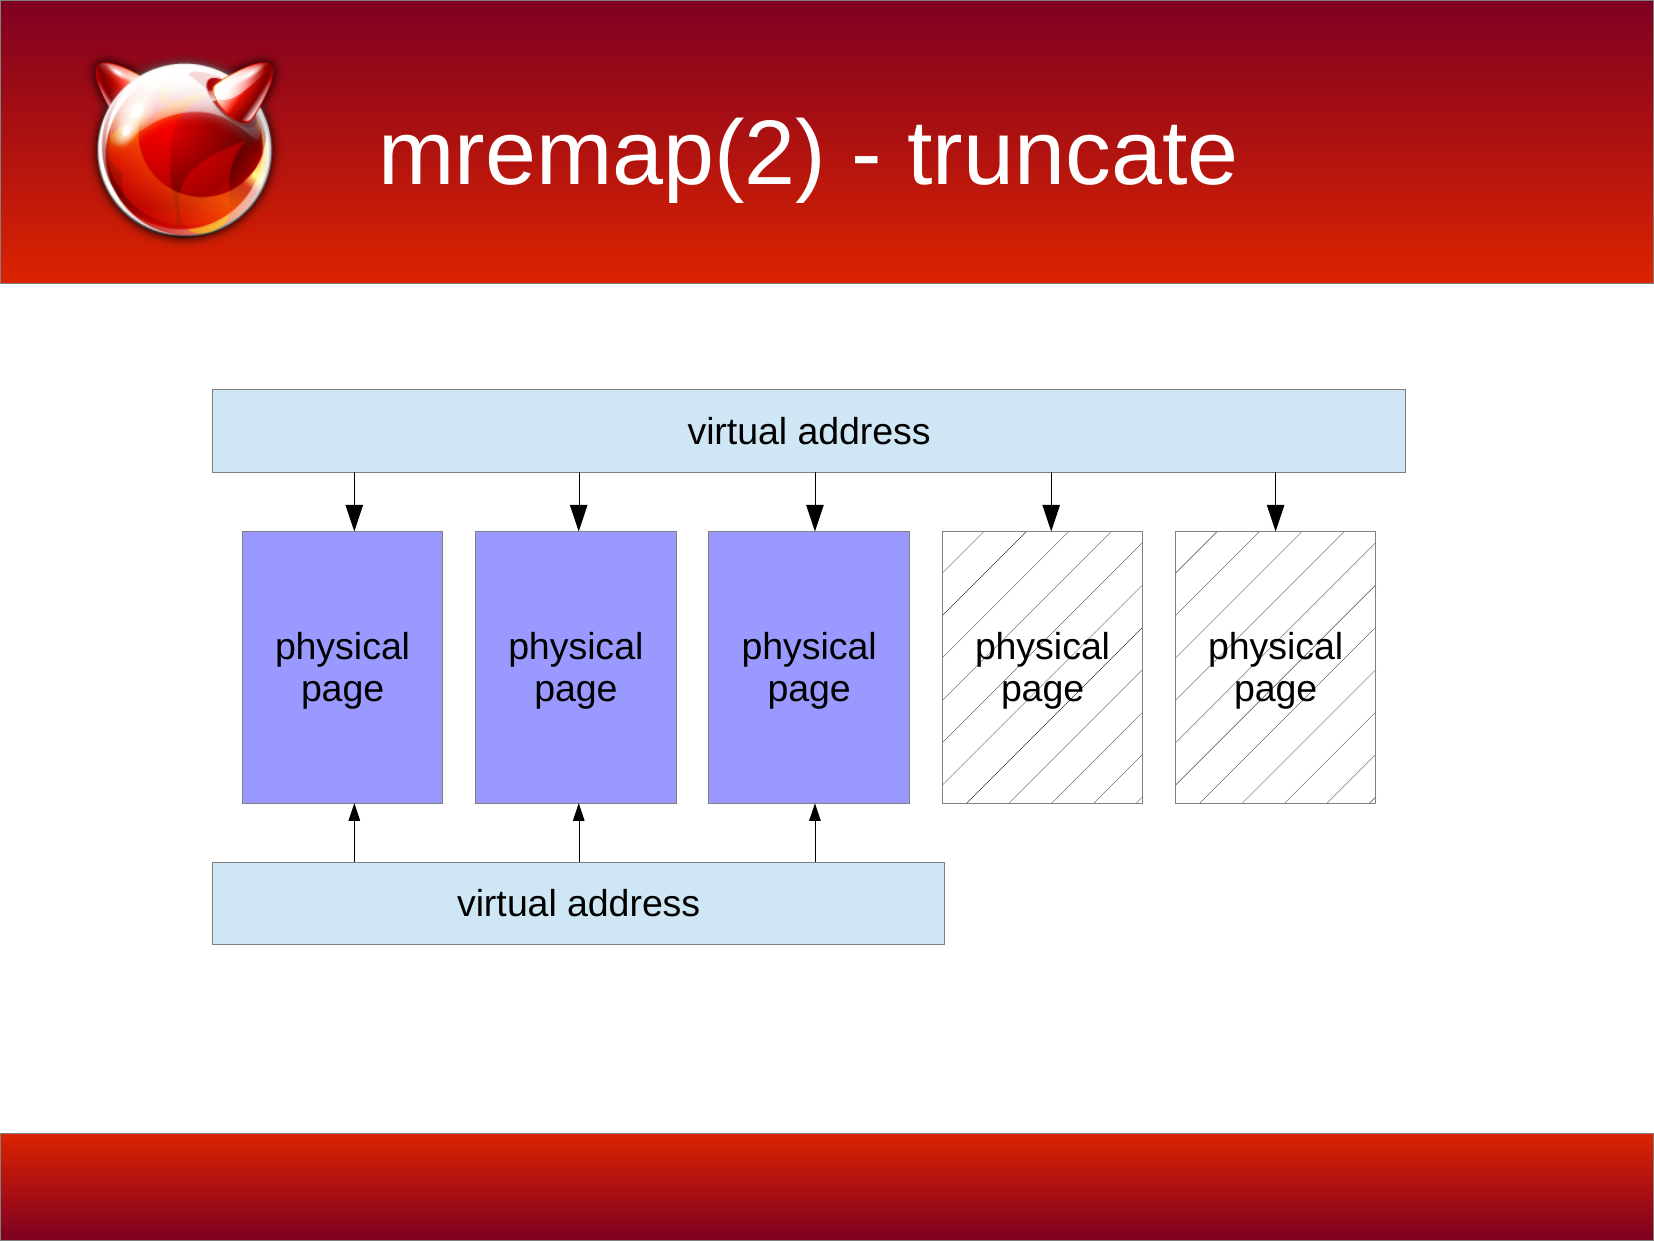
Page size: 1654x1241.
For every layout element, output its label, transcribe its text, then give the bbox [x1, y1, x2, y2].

text_box physical page [708, 531, 910, 804]
text_box virtual address [212, 389, 1406, 473]
text_box physical page [475, 531, 677, 804]
text_box physical page [942, 531, 1143, 804]
text_box physical page [1175, 531, 1376, 804]
text_box virtual address [212, 862, 945, 945]
text_box physical page [242, 531, 443, 804]
title mremap(2) - truncate [82, 49, 1536, 257]
